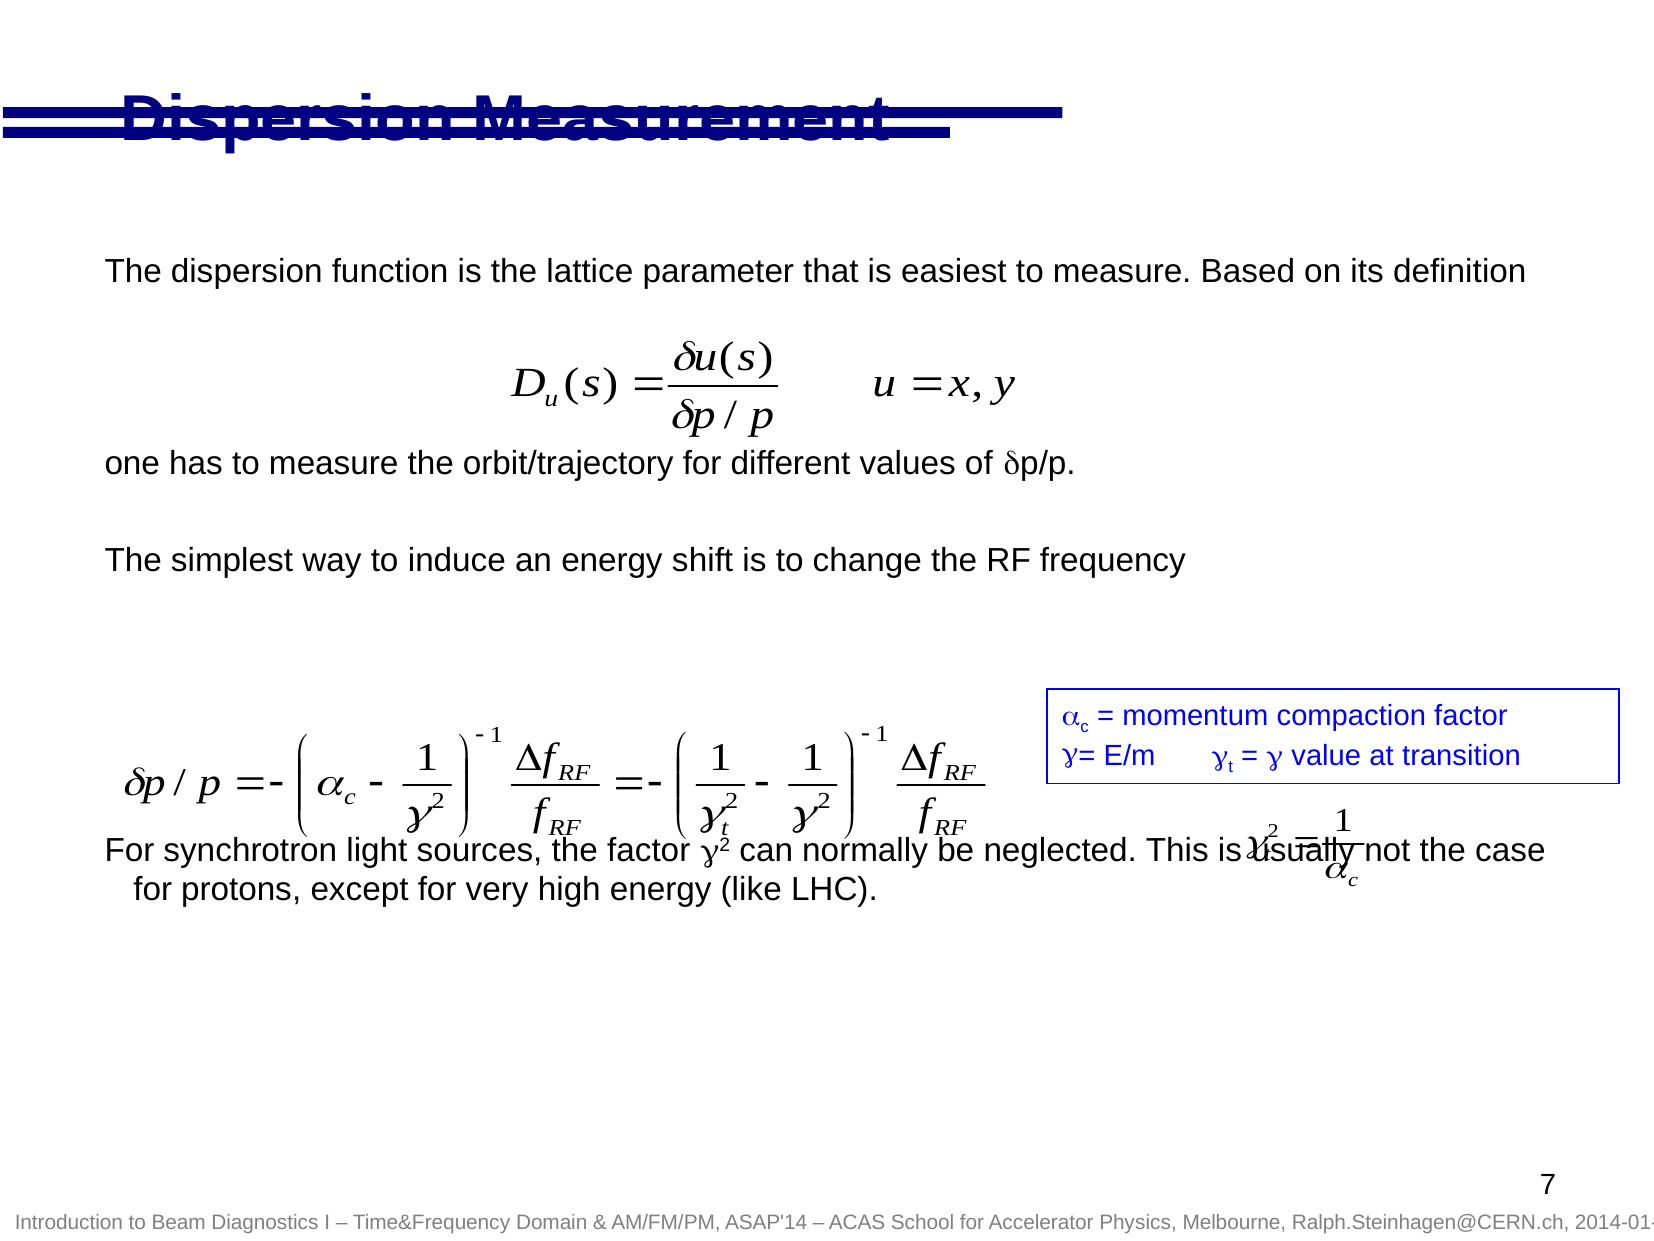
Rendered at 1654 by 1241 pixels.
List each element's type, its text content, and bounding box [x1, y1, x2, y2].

chart [117, 716, 993, 848]
chart [1240, 799, 1372, 894]
title Dispersion Measurement [82, 49, 1558, 180]
text_box c = momentum compaction factor = E/m t =  value at transition [1047, 688, 1620, 784]
text_box <number> [1184, 1157, 1571, 1216]
chart [502, 330, 1027, 445]
text_box The dispersion function is the lattice parameter that is easiest to measure. Based on its definition one has to measure the orbit/trajectory for different values of p/p. The simplest way to induce an energy shift is to change the RF frequency For synchrotron light sources, the factor 2 can normally be neglected. This is usually not the case for protons, except for very high energy (like LHC). [89, 241, 1606, 1055]
